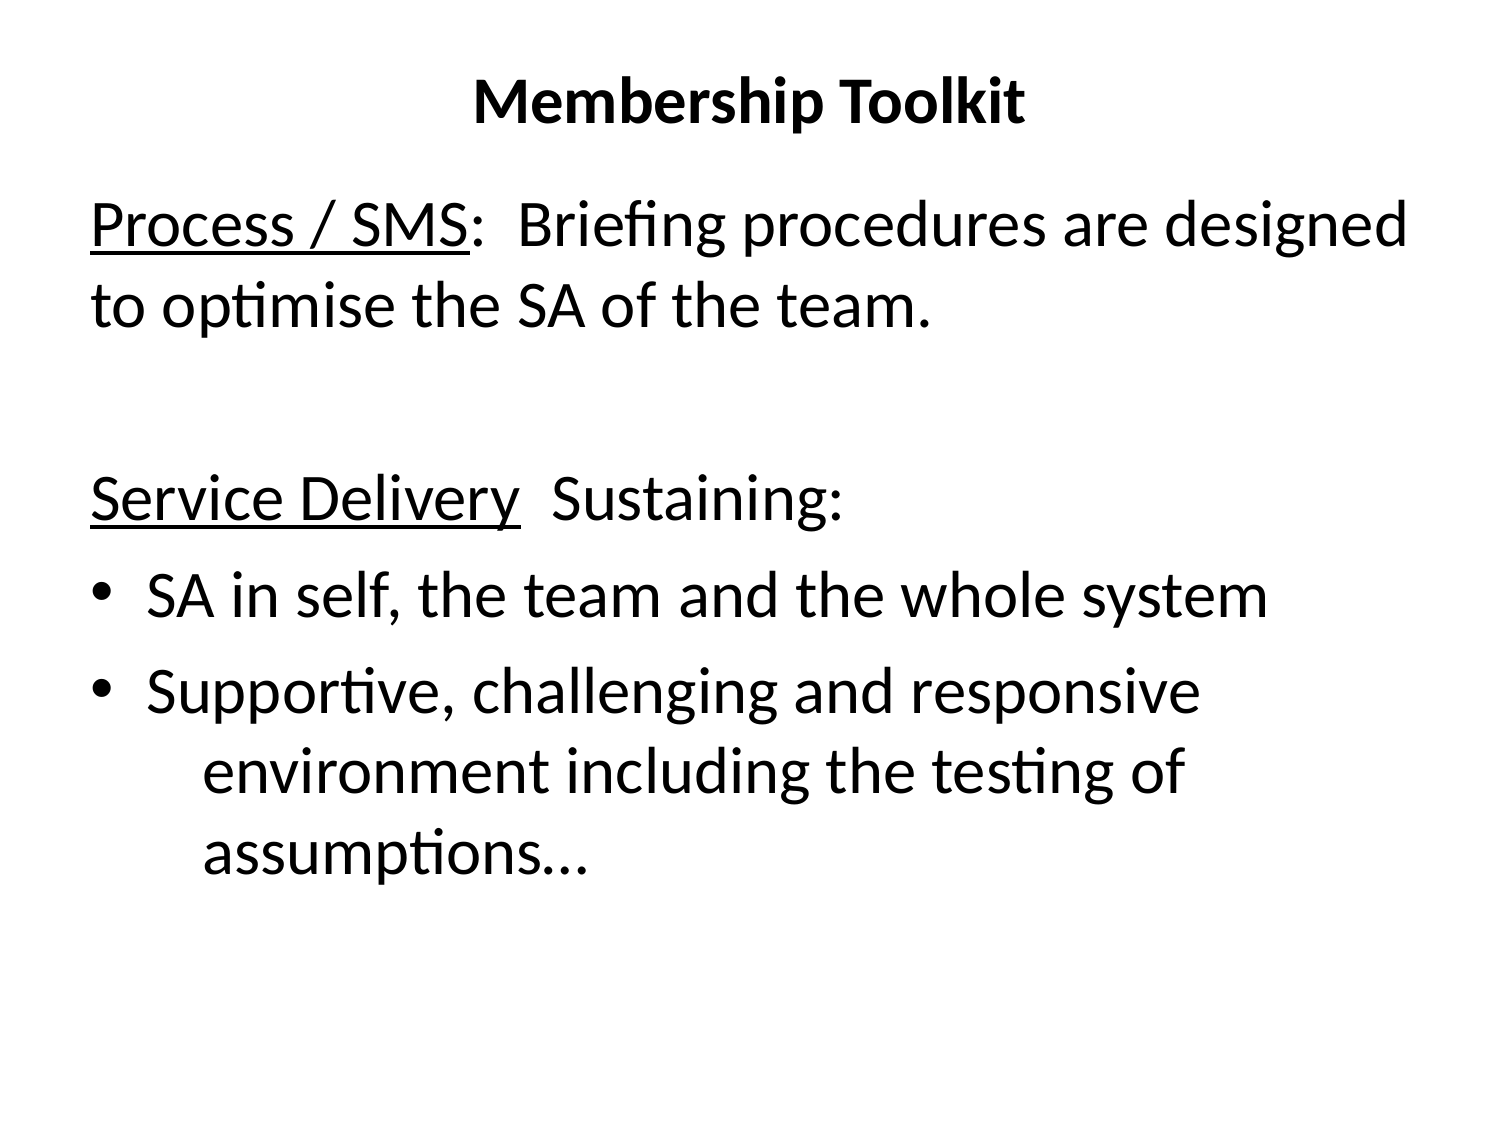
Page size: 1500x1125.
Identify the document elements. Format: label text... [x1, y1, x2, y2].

title Membership Toolkit [75, 45, 1426, 150]
list Process / SMS: Briefing procedures are designed to optimise the SA of the team. Service Delivery Sustaining: SA in self, the team and the whole system Supportive, challenging and responsive environment including the testing of assumptions… [75, 172, 1426, 1071]
